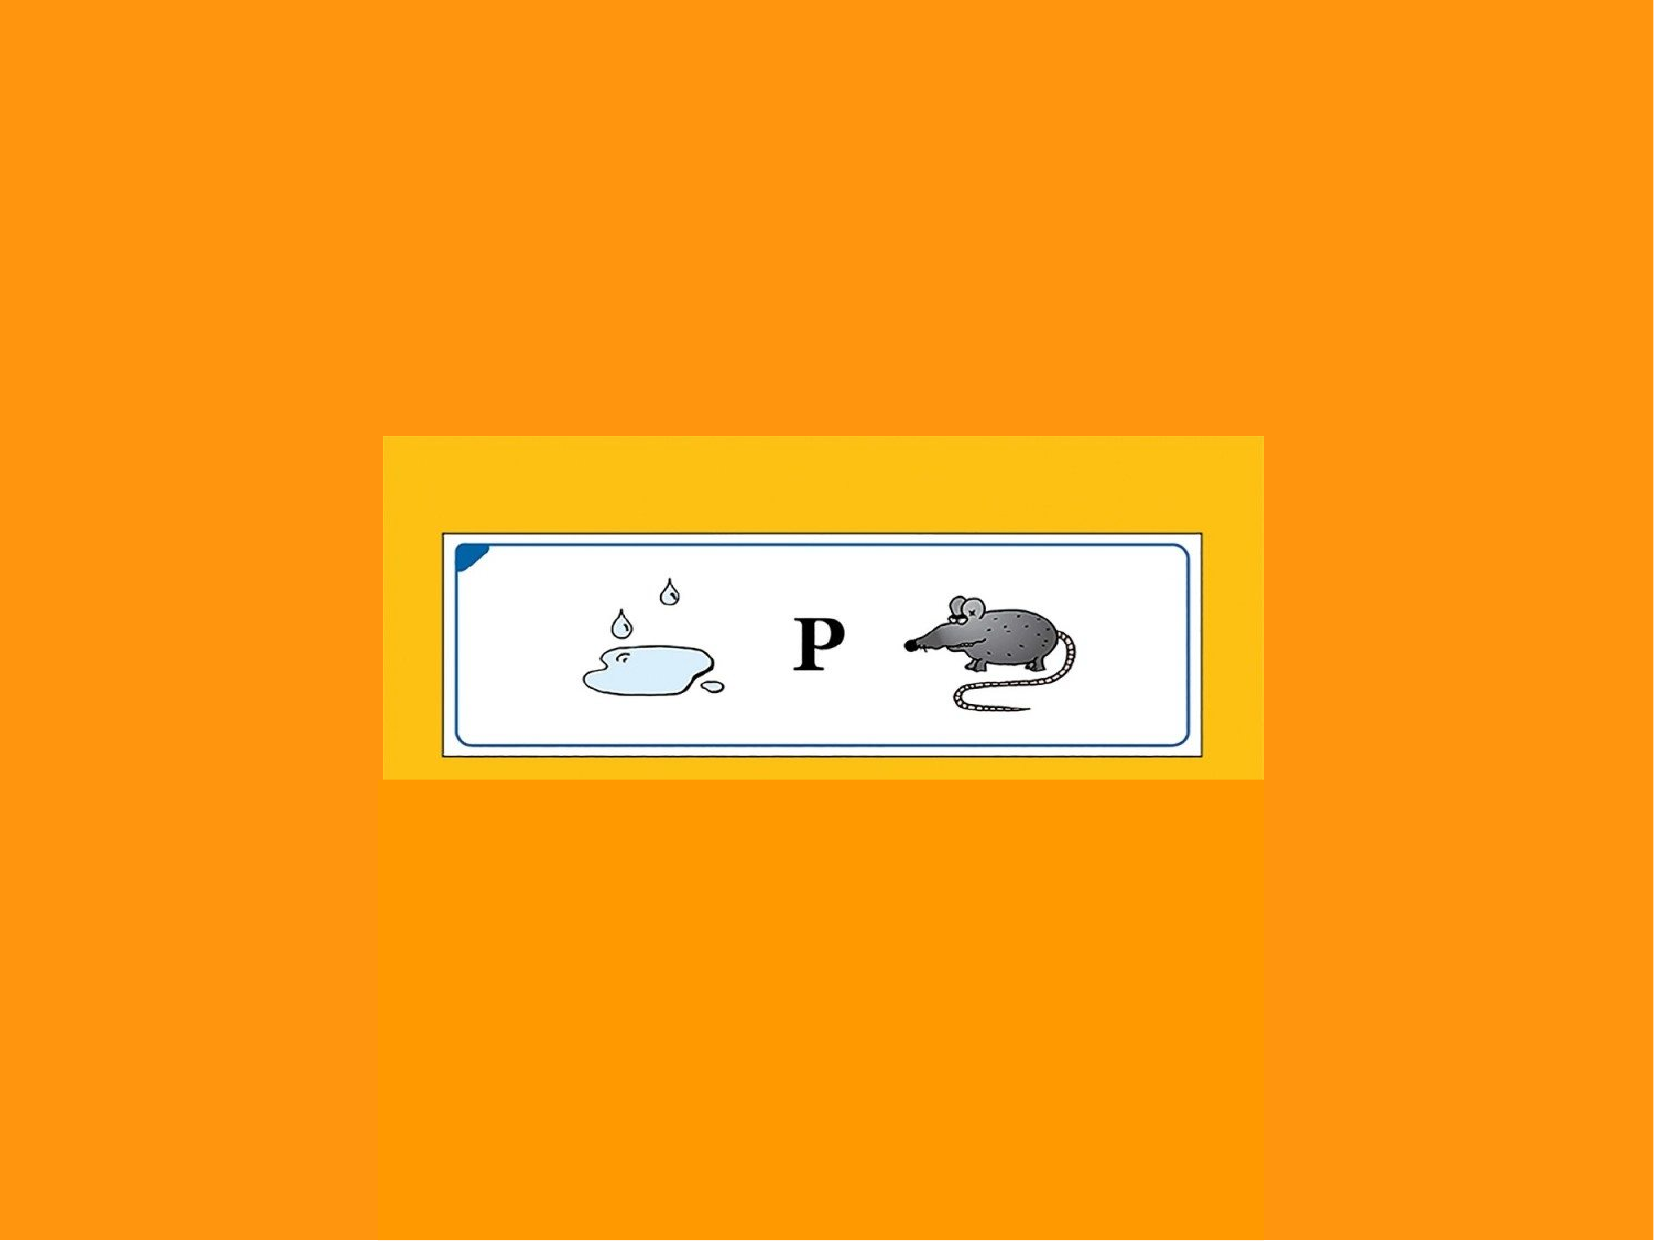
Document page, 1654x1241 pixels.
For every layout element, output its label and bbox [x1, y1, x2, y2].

picture [383, 436, 1264, 779]
text_box [377, 779, 1264, 1241]
